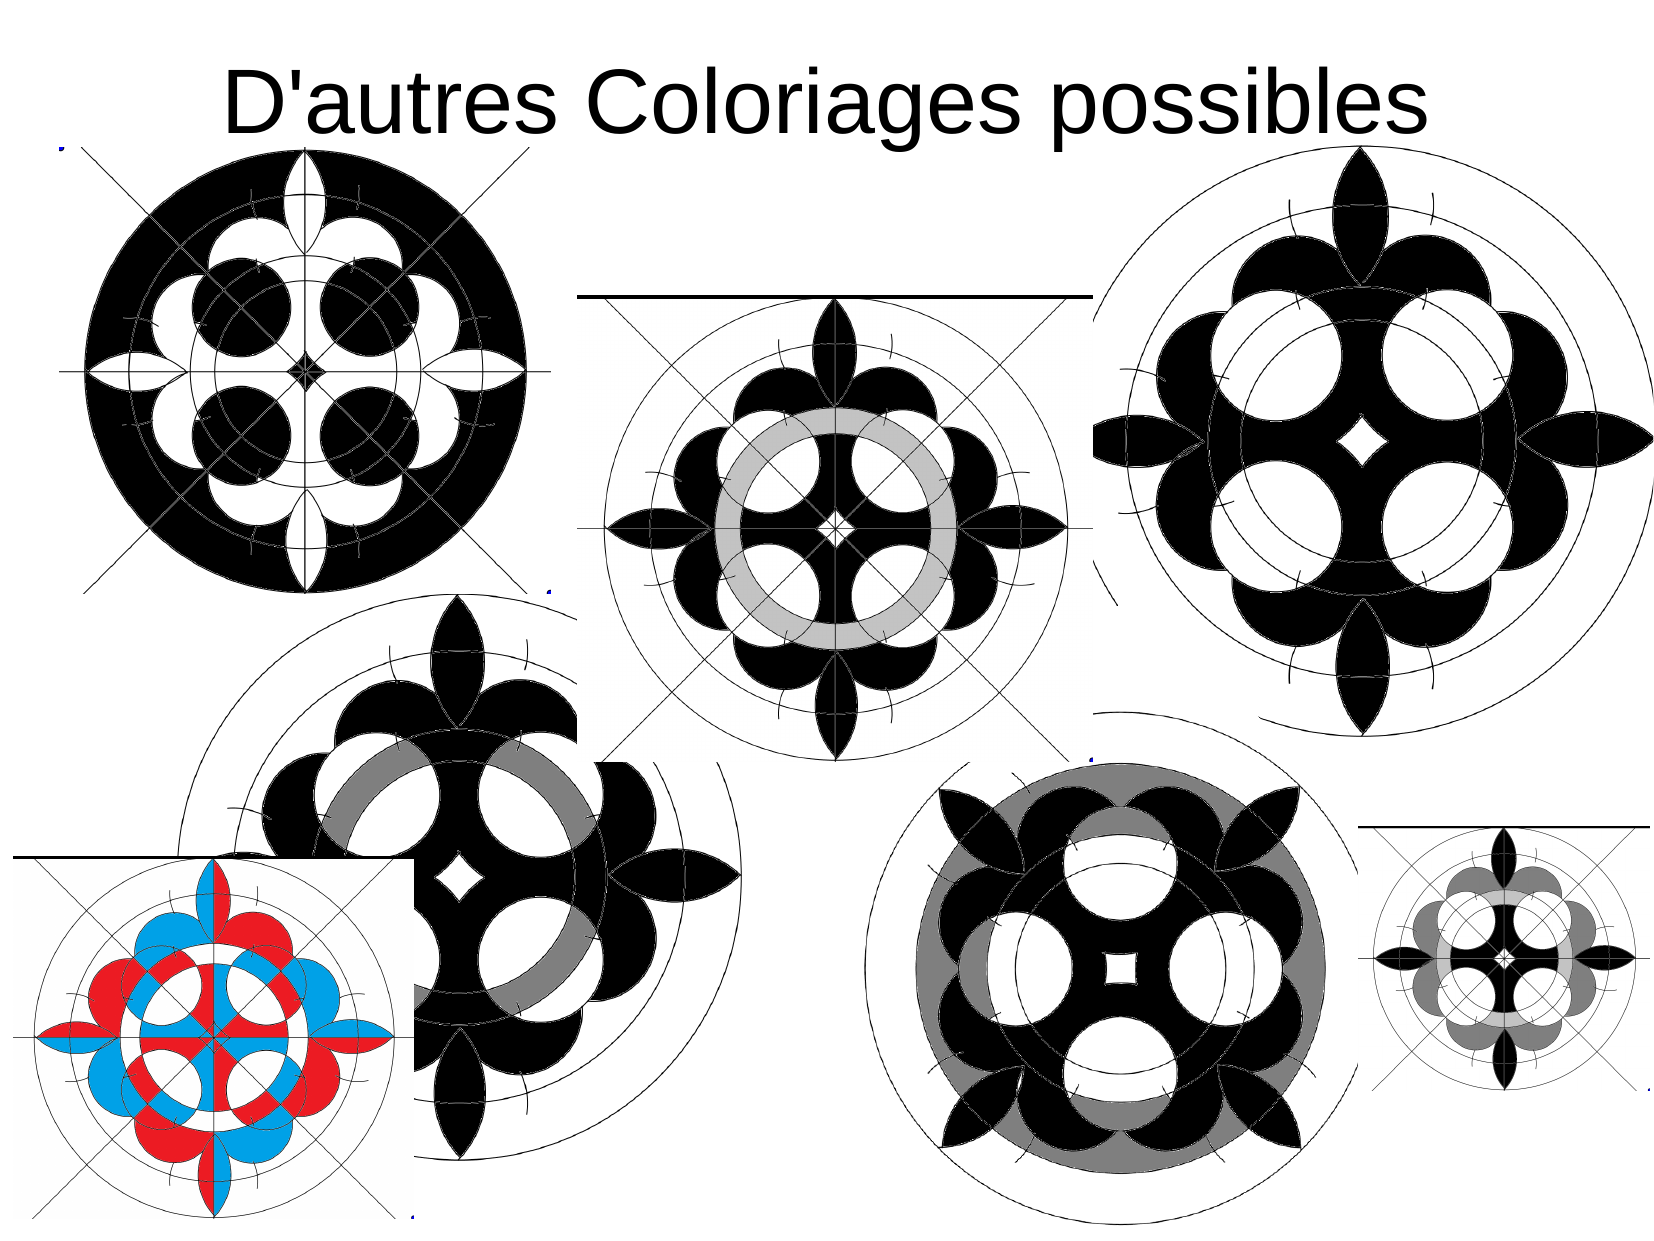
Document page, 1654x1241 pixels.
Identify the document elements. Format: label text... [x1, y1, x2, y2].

picture [13, 120, 1654, 1241]
title D'autres Coloriages possibles [82, 50, 1571, 256]
